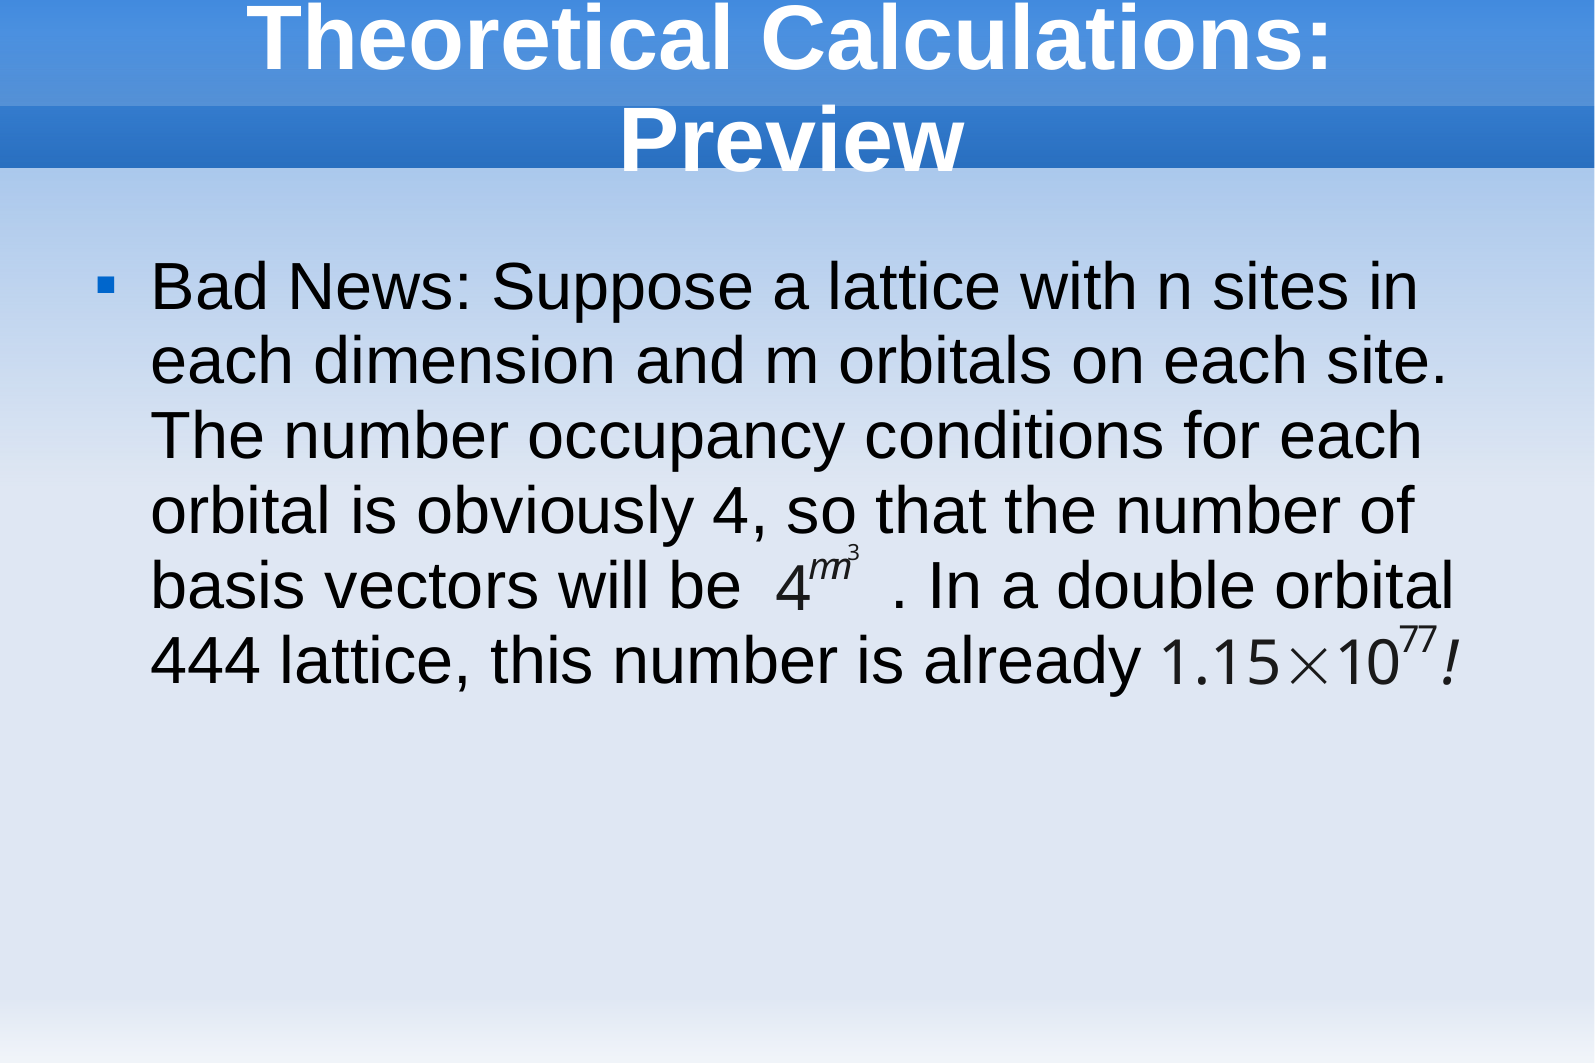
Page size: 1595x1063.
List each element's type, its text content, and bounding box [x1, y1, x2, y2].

title Theoretical Calculations: Preview [74, 0, 1510, 192]
picture [0, 0, 1595, 1063]
chart [767, 540, 865, 621]
chart [1151, 620, 1479, 695]
list Bad News: Suppose a lattice with n sites in each dimension and m orbitals on each site. The number occupancy conditions for each orbital is obviously 4, so that the number of basis vectors will be . In a double orbital 444 lattice, this number is already [79, 248, 1515, 936]
